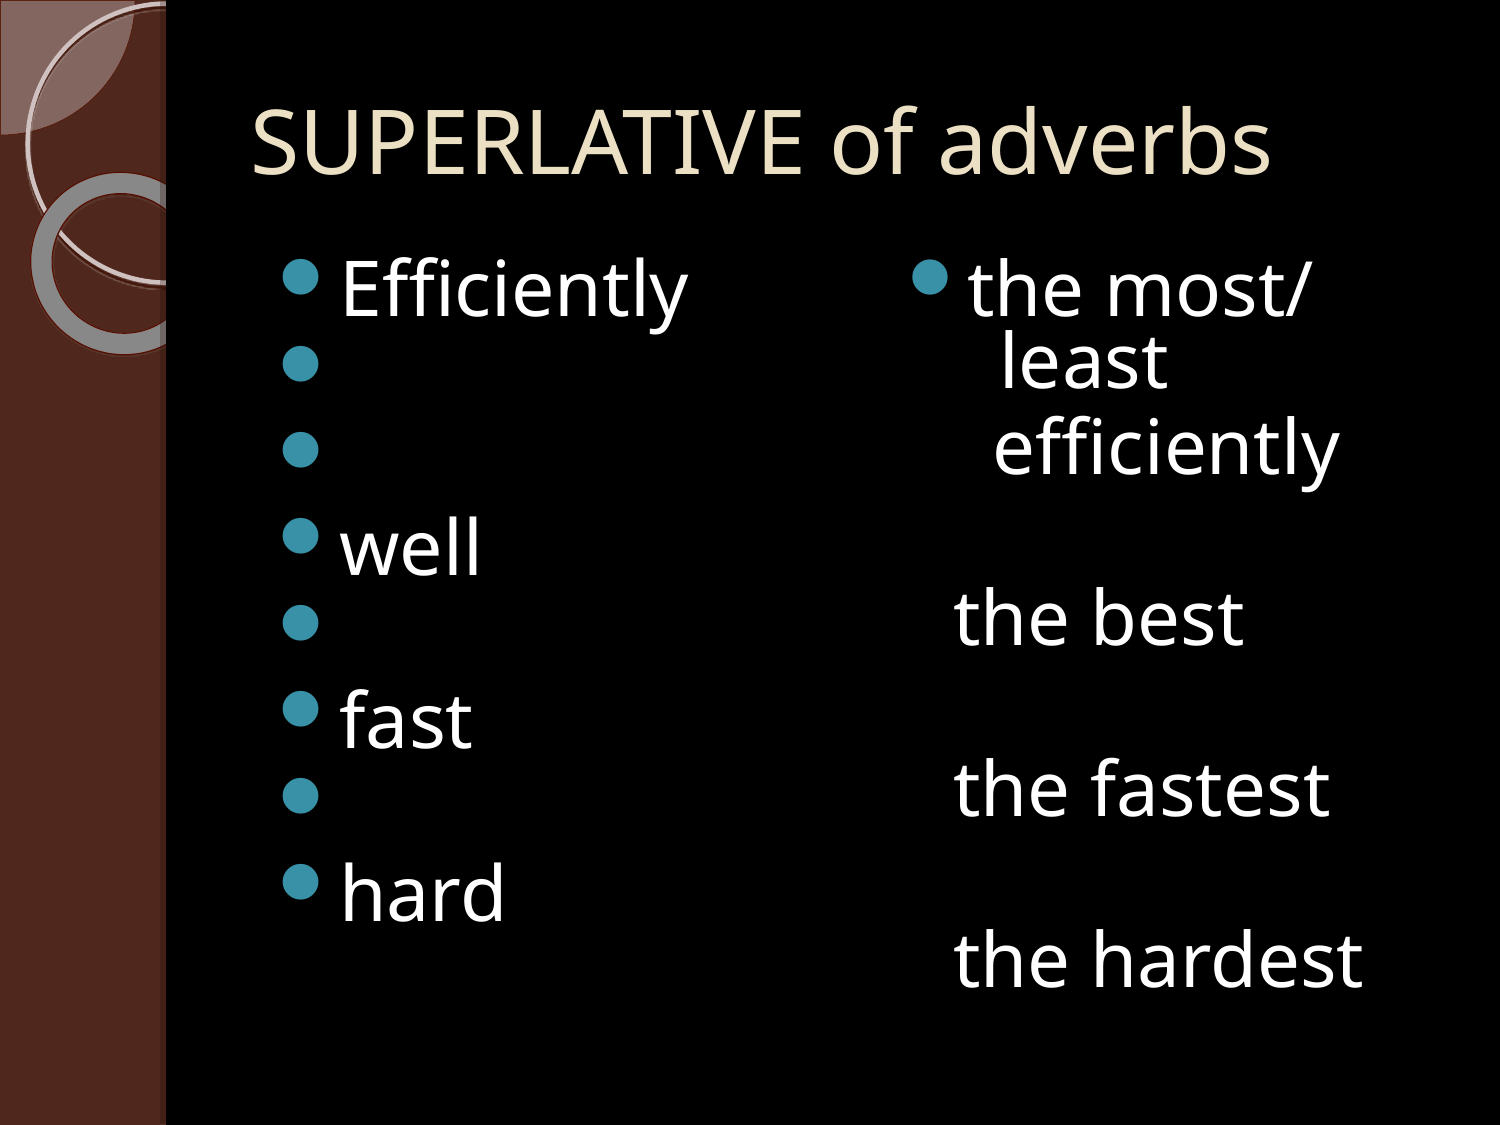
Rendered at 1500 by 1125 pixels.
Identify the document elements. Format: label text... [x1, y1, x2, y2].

list Efficiently well fast hard [235, 249, 836, 1015]
title SUPERLATIVE of adverbs [235, 45, 1466, 233]
list the most/ least efficiently the best the fastest the hardest [865, 249, 1466, 1015]
